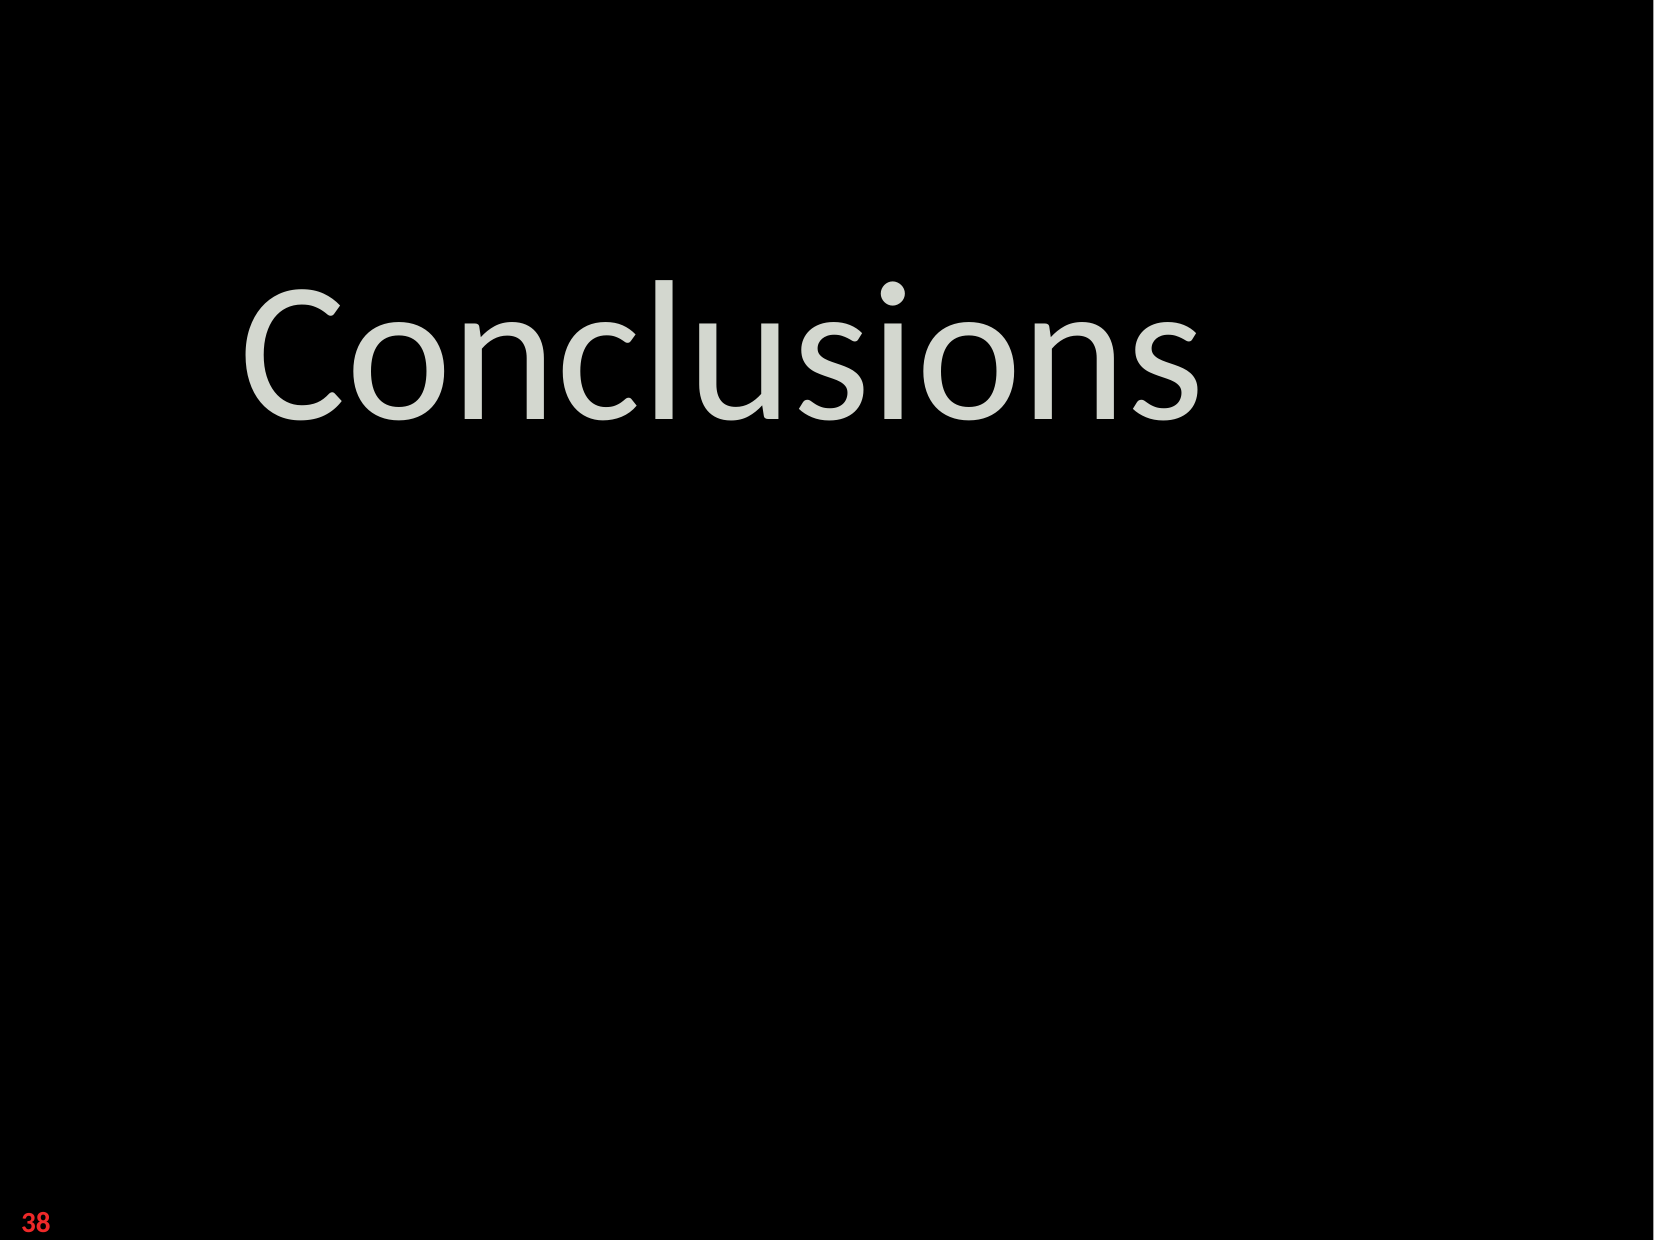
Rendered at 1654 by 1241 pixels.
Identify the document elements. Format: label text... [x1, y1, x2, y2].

text_box Conclusions [225, 262, 1501, 522]
